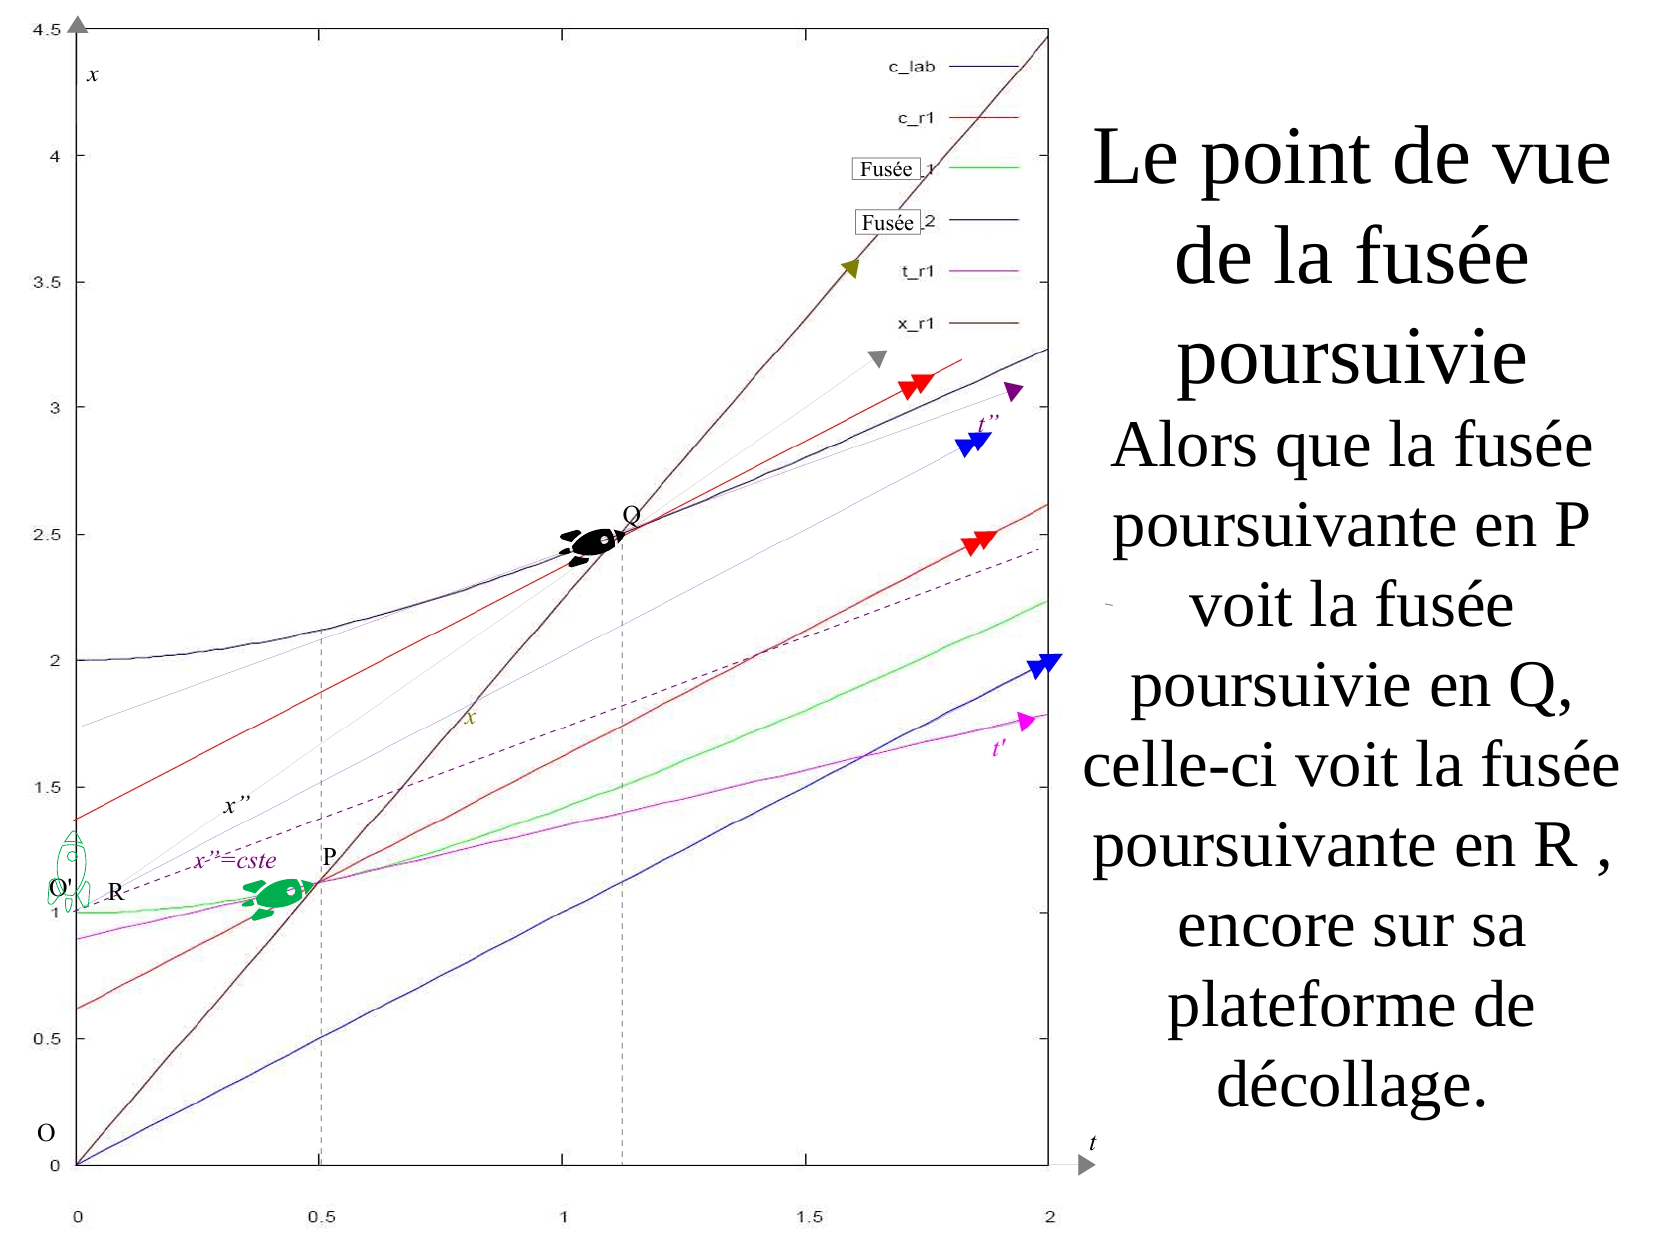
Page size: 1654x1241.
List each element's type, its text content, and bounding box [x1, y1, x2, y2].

picture [12, 9, 1126, 1231]
text_box Le point de vue de la fusée poursuivie Alors que la fusée poursuivante en P voit la fusée poursuivie en Q, celle-ci voit la fusée poursuivante en R , encore sur sa plateforme de décollage. [1051, 92, 1654, 1138]
